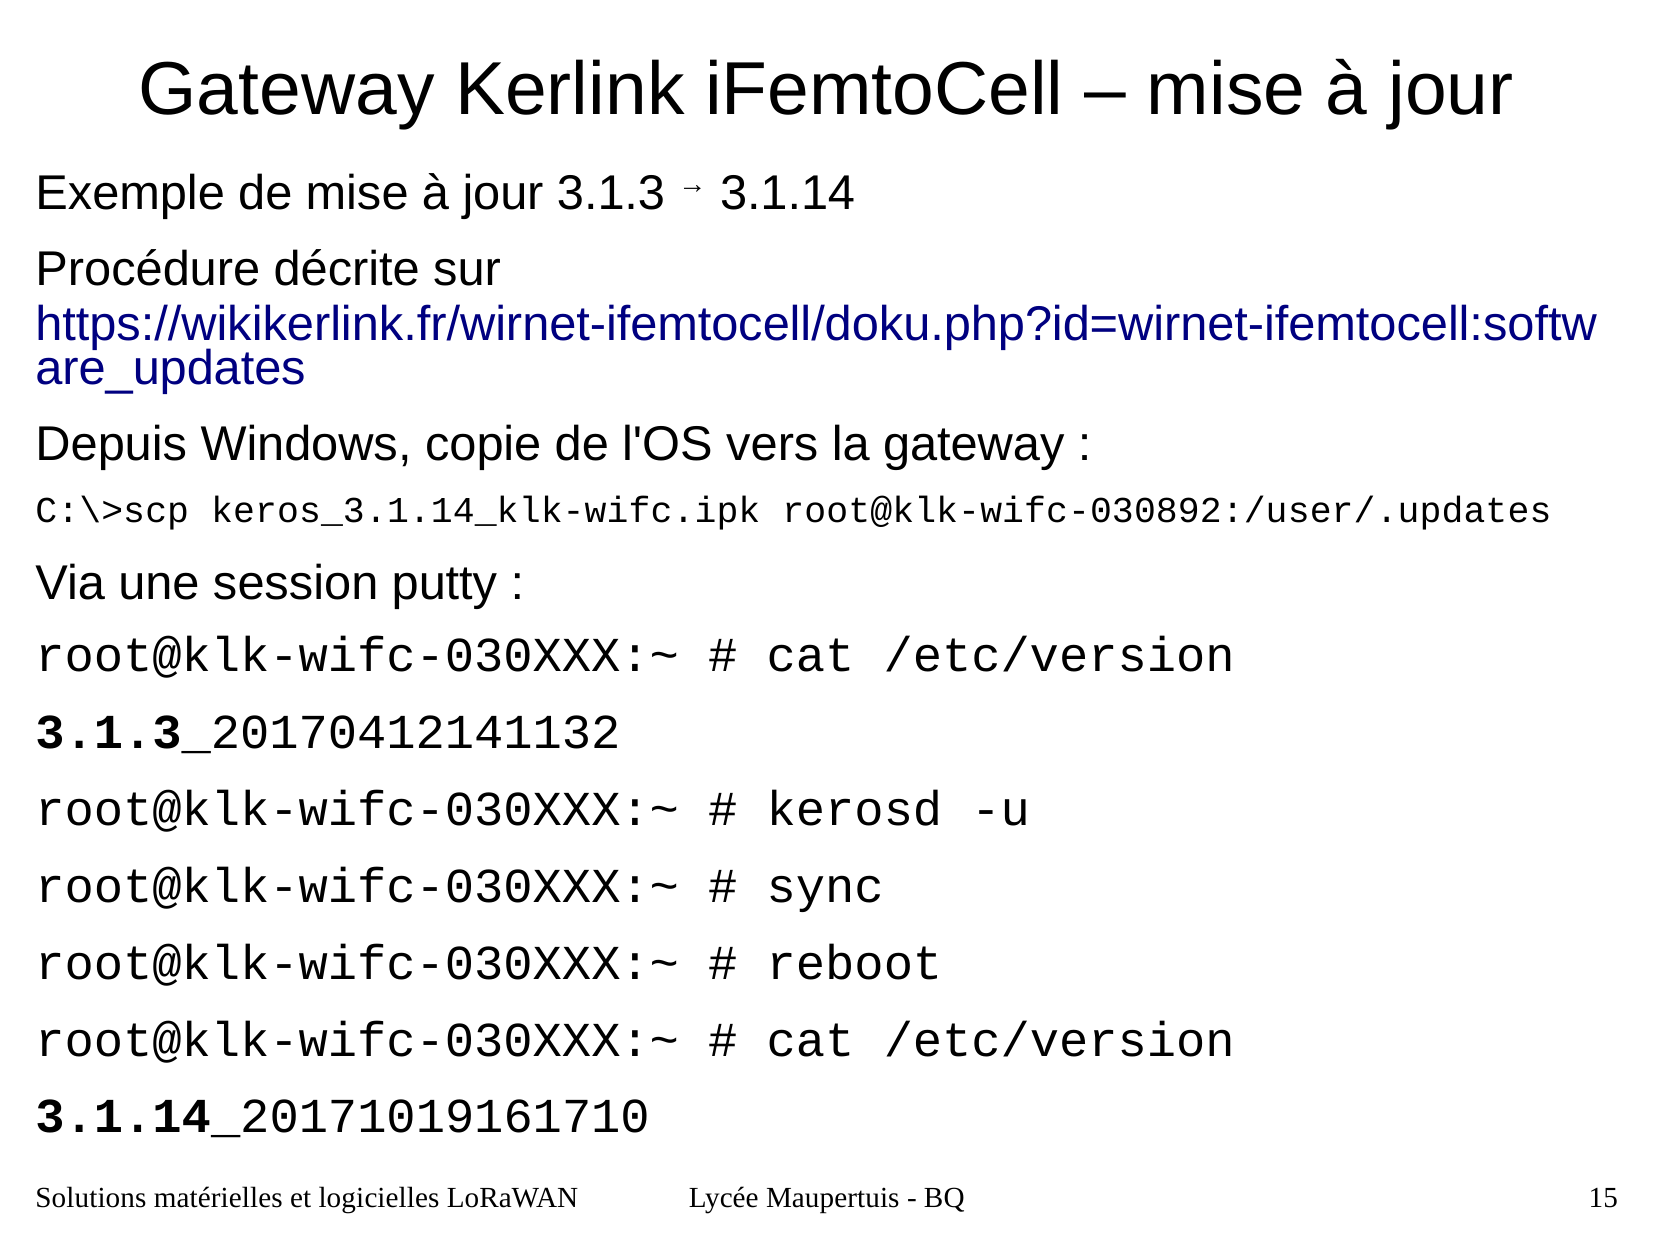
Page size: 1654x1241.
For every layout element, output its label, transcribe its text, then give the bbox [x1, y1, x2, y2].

title Gateway Kerlink iFemtoCell – mise à jour [35, 35, 1619, 142]
list Exemple de mise à jour 3.1.3 → 3.1.14 Procédure décrite sur https://wikikerlink.fr/wirnet-ifemtocell/doku.php?id=wirnet-ifemtocell:software_updates Depuis Windows, copie de l'OS vers la gateway : C:\>scp keros_3.1.14_klk-wifc.ipk root@klk-wifc-030892:/user/.updates Via une session putty : root@klk-wifc-030XXX:~ # cat /etc/version 3.1.3_20170412141132 root@klk-wifc-030XXX:~ # kerosd -u root@klk-wifc-030XXX:~ # sync root@klk-wifc-030XXX:~ # reboot root@klk-wifc-030XXX:~ # cat /etc/version 3.1.14_20171019161710 [35, 165, 1619, 1111]
